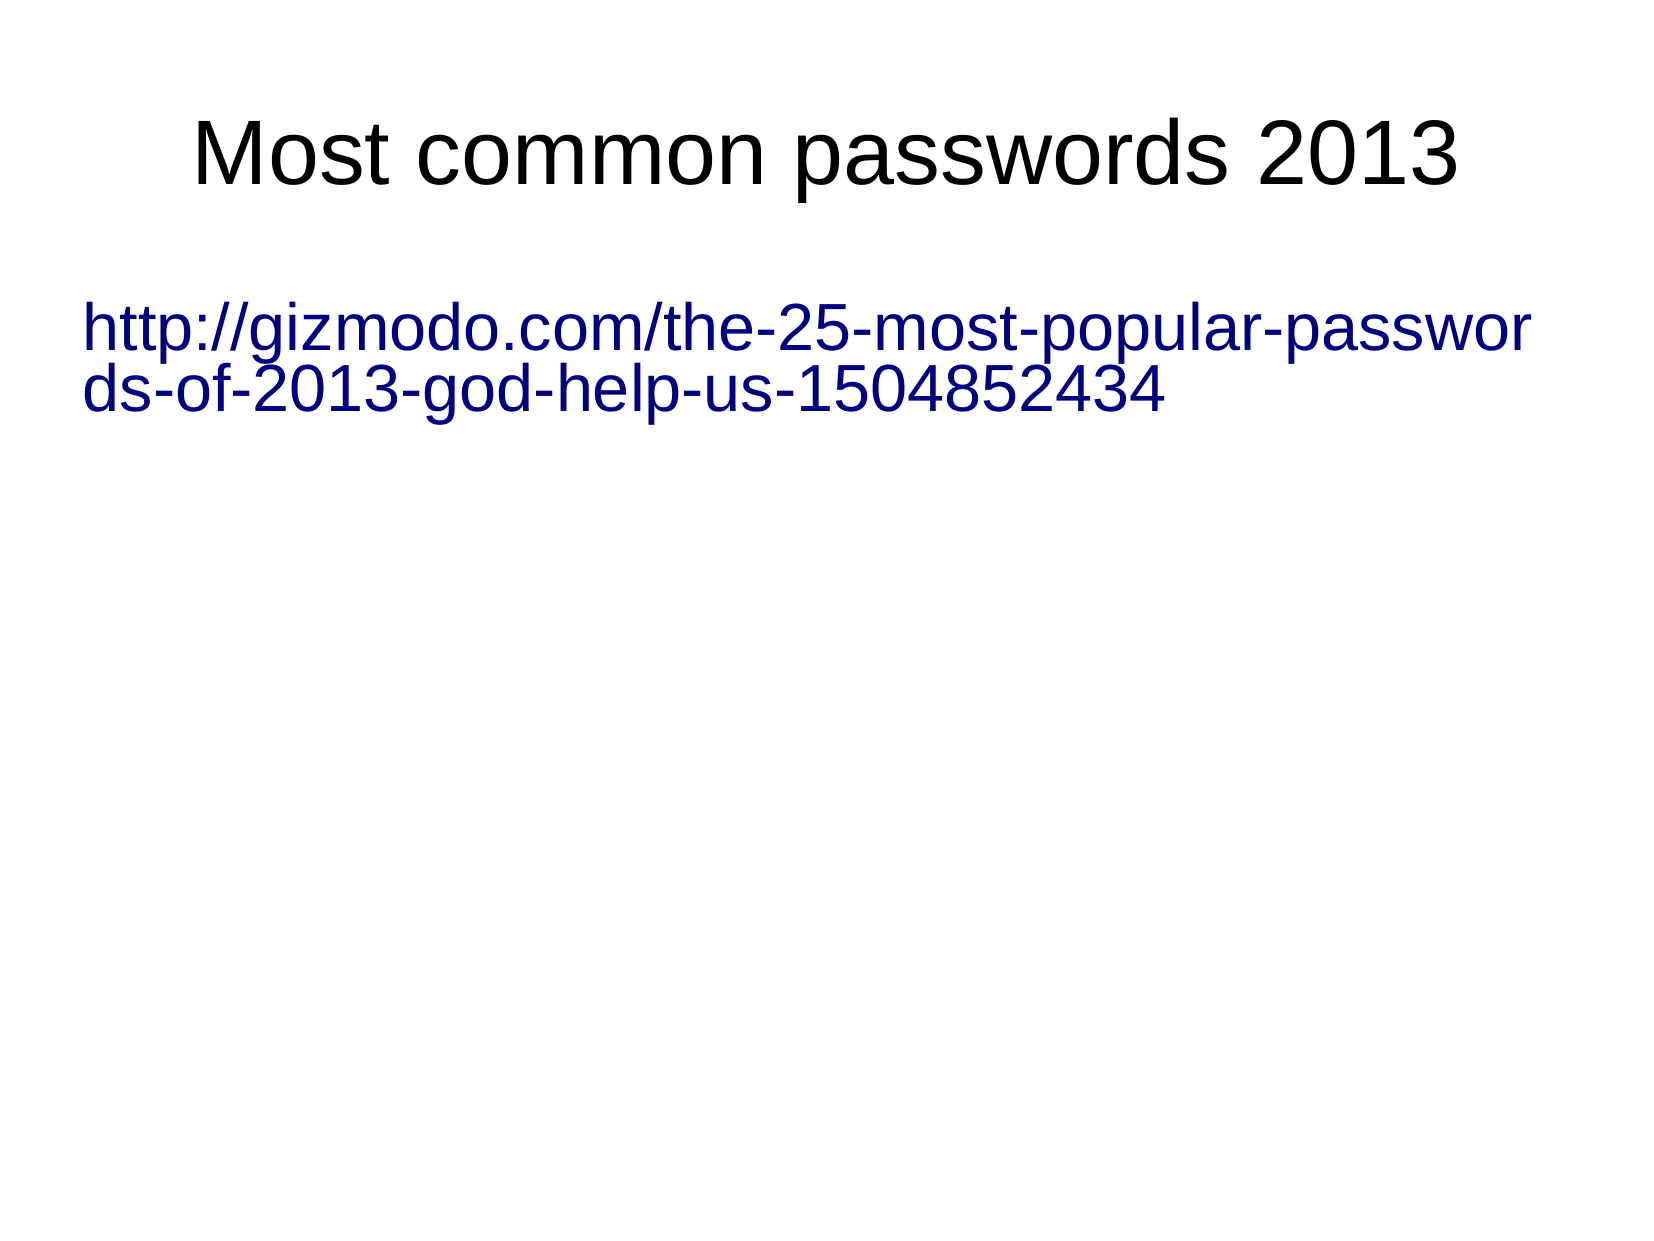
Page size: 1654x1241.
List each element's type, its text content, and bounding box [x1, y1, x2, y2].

title Most common passwords 2013 [82, 49, 1571, 257]
list http://gizmodo.com/the-25-most-popular-passwords-of-2013-god-help-us-1504852434 [82, 290, 1571, 1010]
